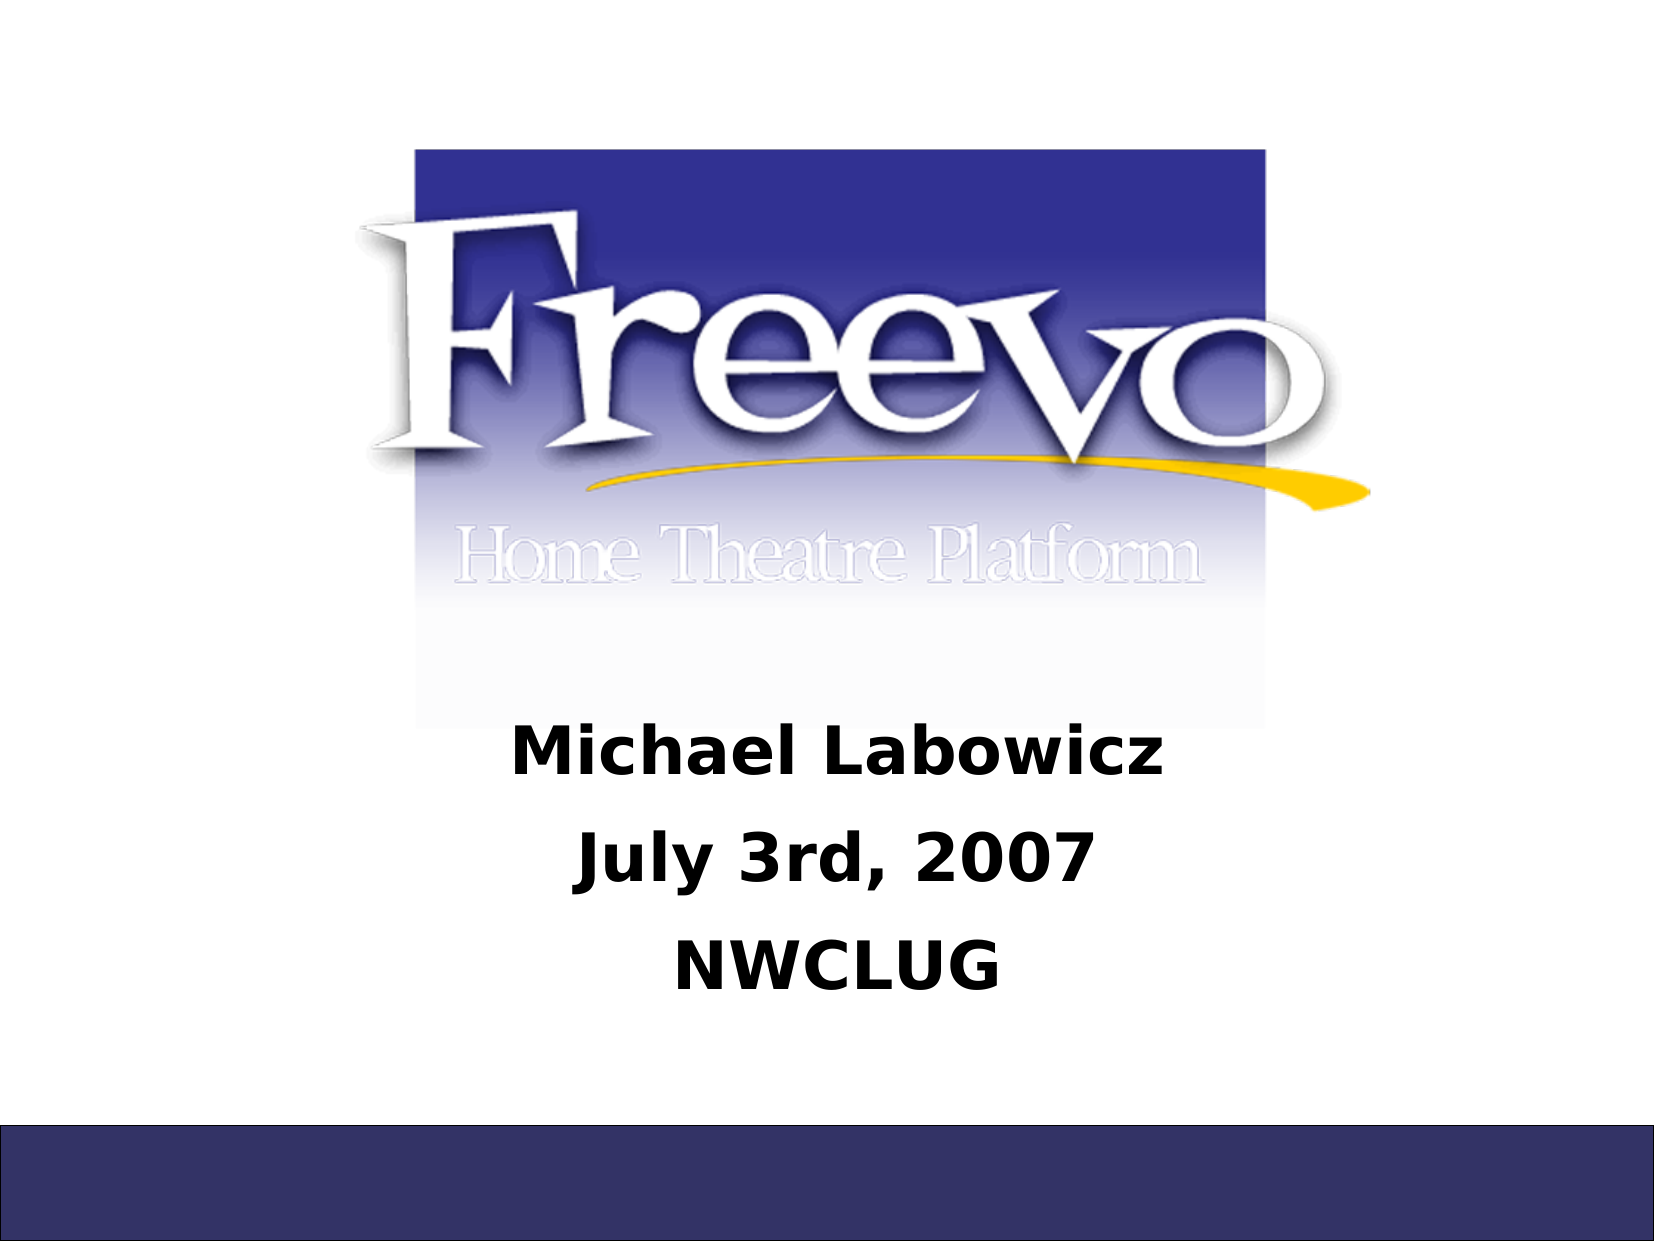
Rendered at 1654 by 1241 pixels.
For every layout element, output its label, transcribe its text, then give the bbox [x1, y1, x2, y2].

picture [240, 49, 1422, 938]
list Michael Labowicz July 3rd, 2007 NWCLUG [270, 712, 1388, 1125]
text_box [0, 1125, 1654, 1241]
